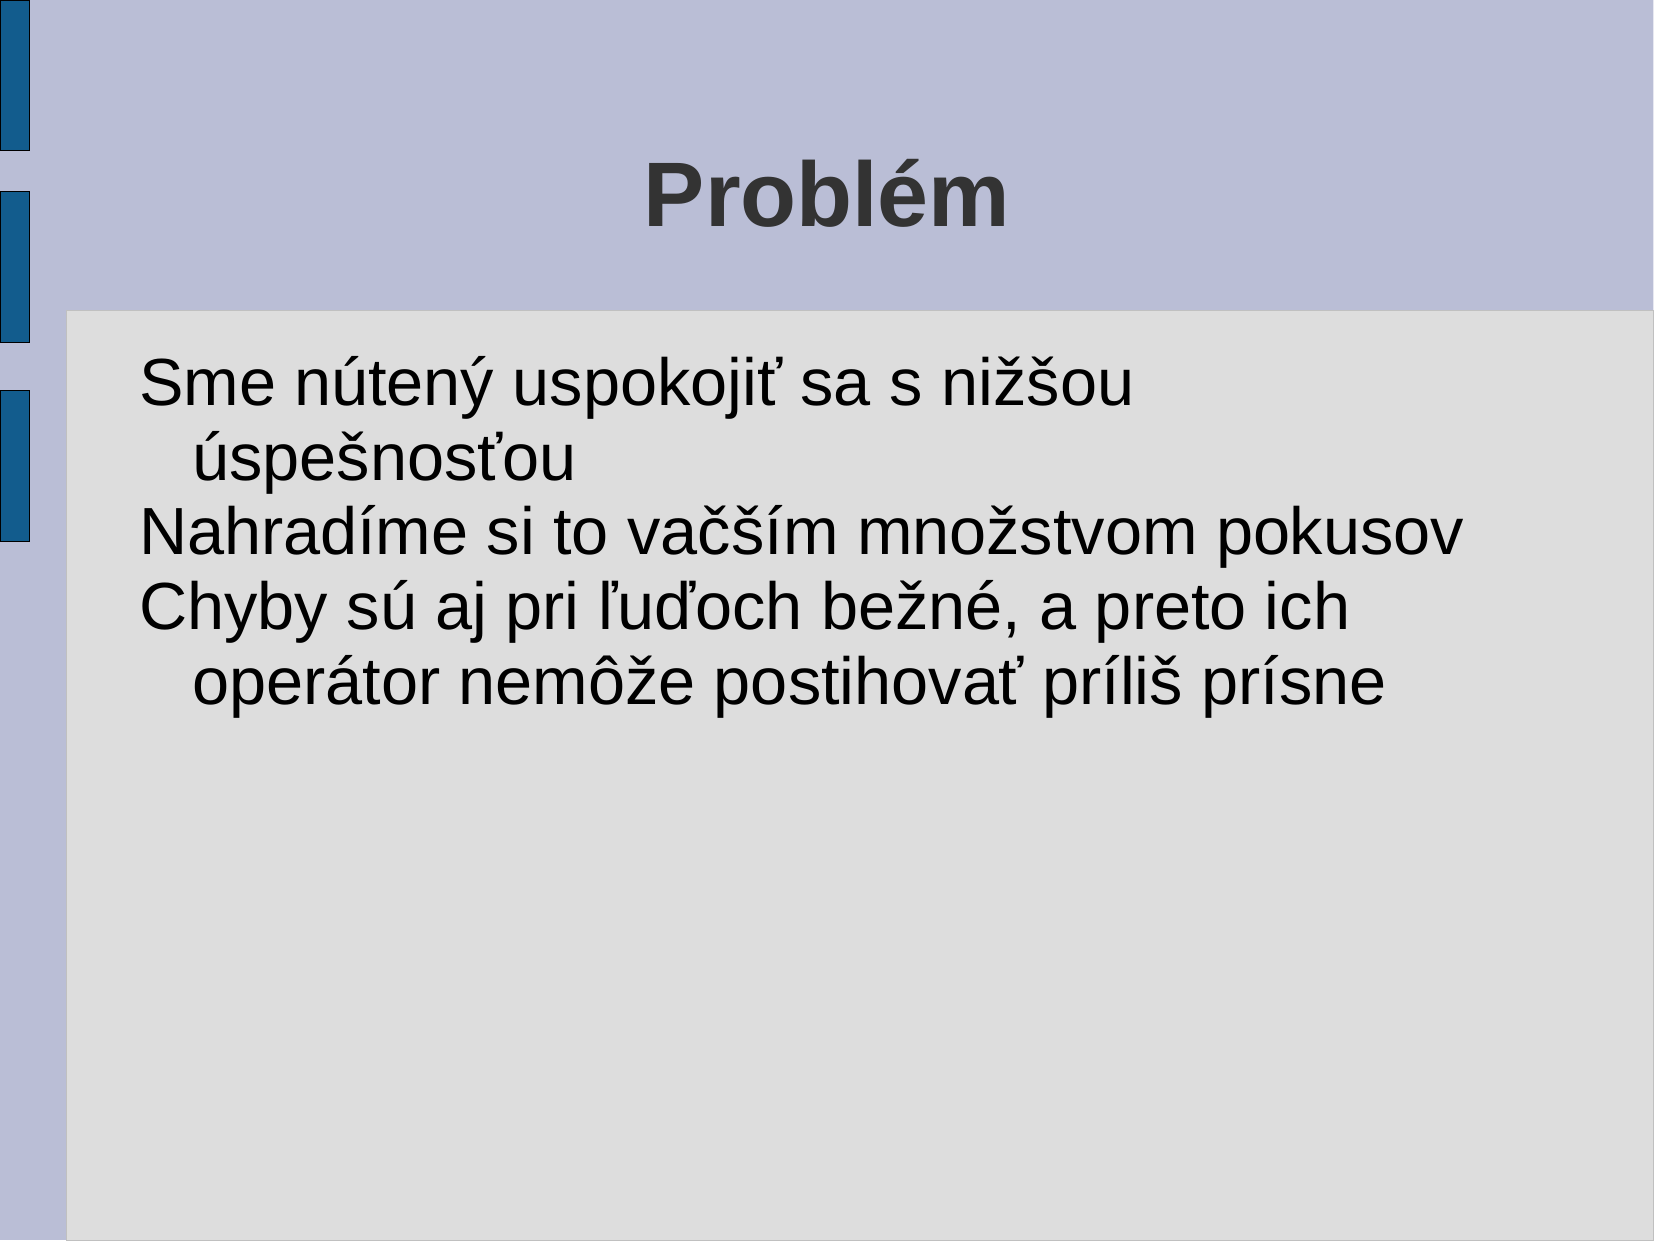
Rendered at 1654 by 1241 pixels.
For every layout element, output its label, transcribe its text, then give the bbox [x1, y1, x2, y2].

title Problém [121, 91, 1534, 299]
list Sme nútený uspokojiť sa s nižšou úspešnosťou Nahradíme si to vačším množstvom pokusov Chyby sú aj pri ľuďoch bežné, a preto ich operátor nemôže postihovať príliš prísne [121, 344, 1534, 1127]
